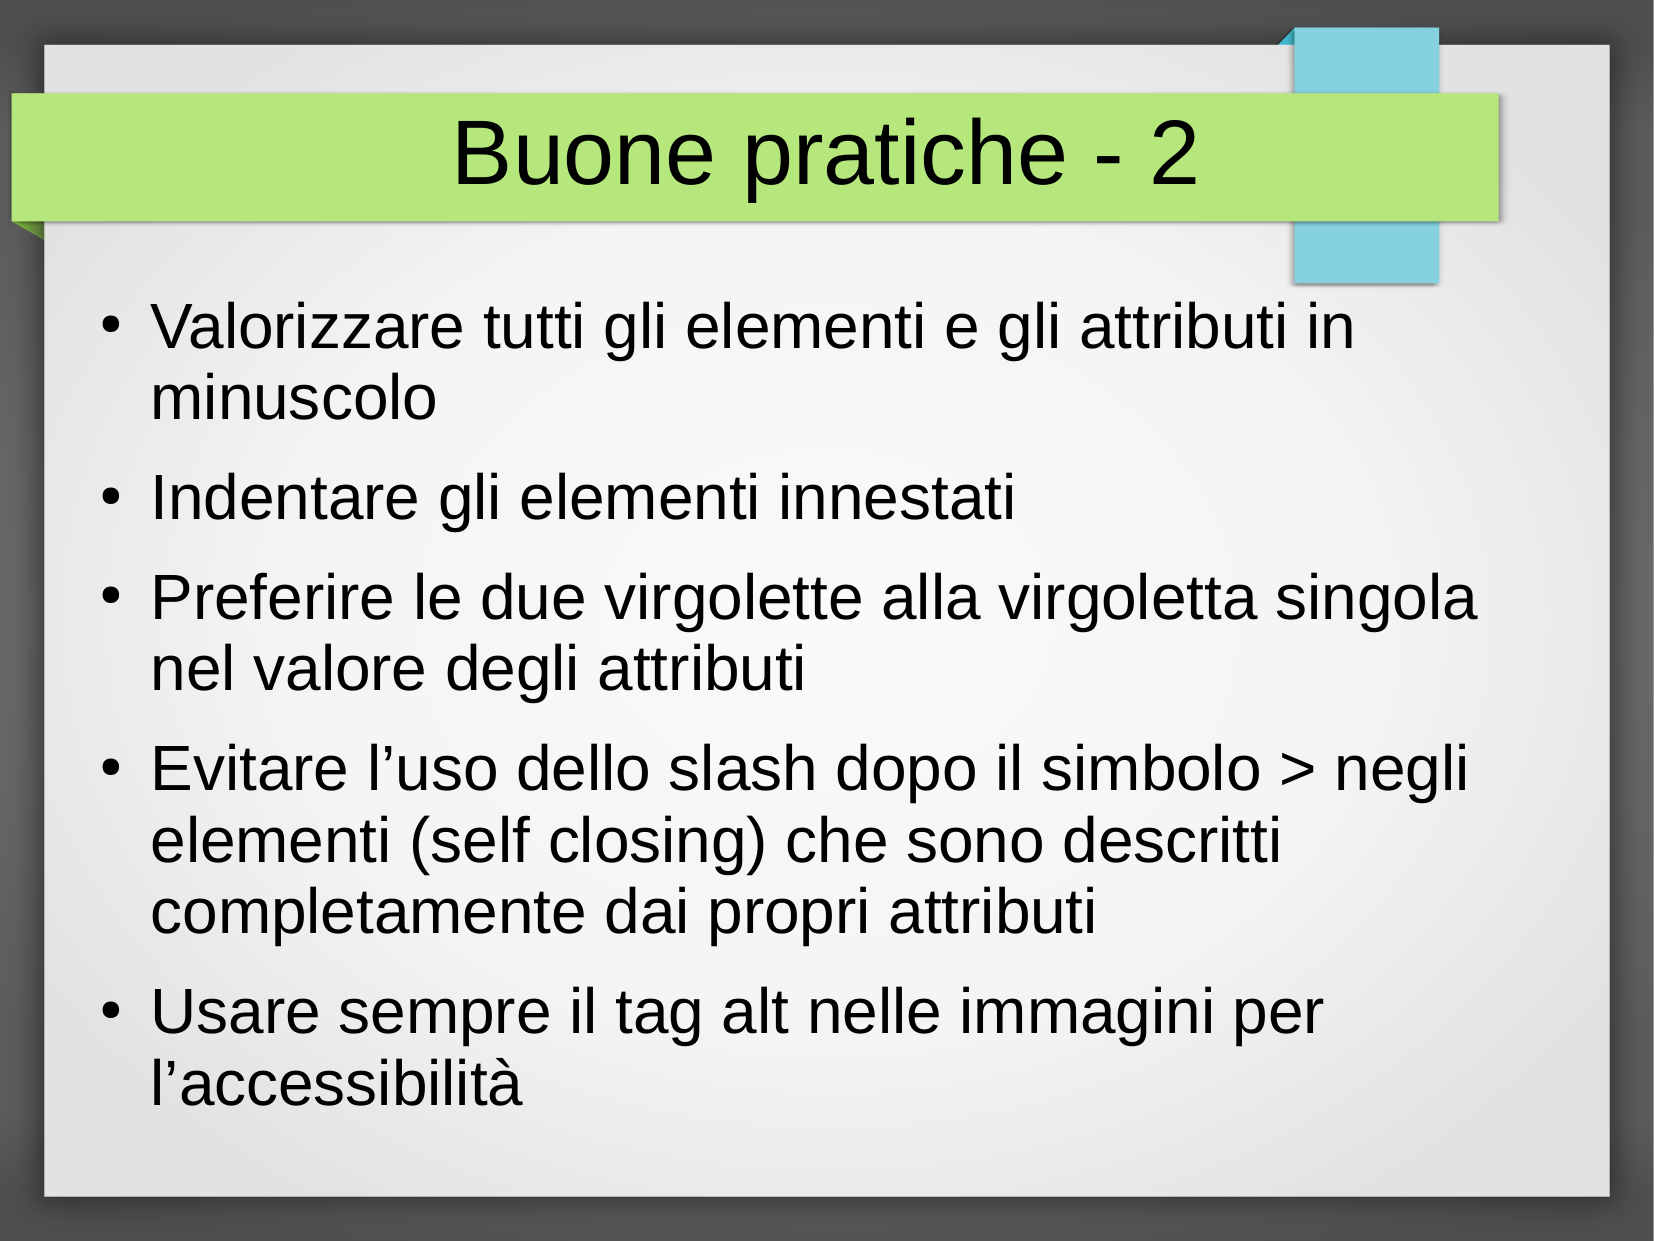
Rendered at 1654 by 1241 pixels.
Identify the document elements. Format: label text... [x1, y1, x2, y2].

list Valorizzare tutti gli elementi e gli attributi in minuscolo Indentare gli elementi innestati Preferire le due virgolette alla virgoletta singola nel valore degli attributi Evitare l’uso dello slash dopo il simbolo > negli elementi (self closing) che sono descritti completamente dai propri attributi Usare sempre il tag alt nelle immagini per l’accessibilità [82, 290, 1571, 1123]
picture [0, 0, 1654, 1241]
title Buone pratiche - 2 [82, 49, 1571, 257]
